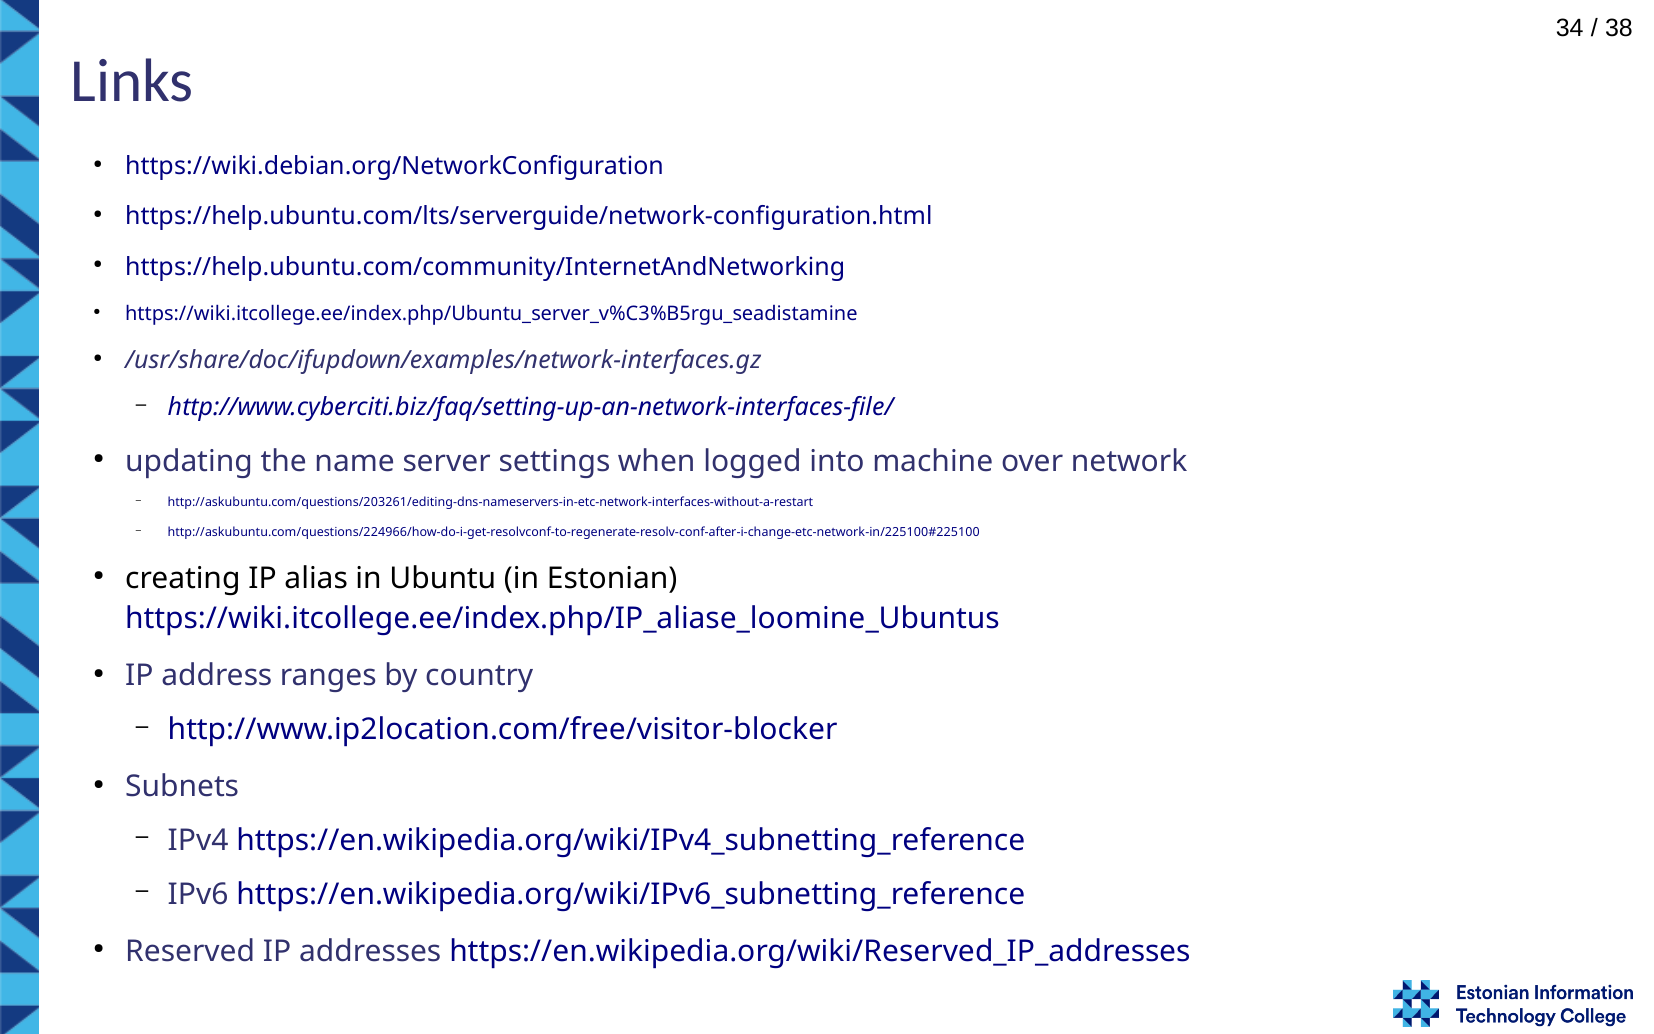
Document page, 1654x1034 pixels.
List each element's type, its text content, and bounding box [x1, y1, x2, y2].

picture [1393, 980, 1633, 1027]
title Links [70, 41, 1630, 130]
list https://wiki.debian.org/NetworkConfiguration https://help.ubuntu.com/lts/serverguide/network-configuration.html https://help.ubuntu.com/community/InternetAndNetworking https://wiki.itcollege.ee/index.php/Ubuntu_server_v%C3%B5rgu_seadistamine /usr/share/doc/ifupdown/examples/network-interfaces.gz http://www.cyberciti.biz/faq/setting-up-an-network-interfaces-file/ updating the name server settings when logged into machine over network http://askubuntu.com/questions/203261/editing-dns-nameservers-in-etc-network-interfaces-without-a-restart http://askubuntu.com/questions/224966/how-do-i-get-resolvconf-to-regenerate-resolv-conf-after-i-change-etc-network-in/225100#225100 creating IP alias in Ubuntu (in Estonian) https://wiki.itcollege.ee/index.php/IP_aliase_loomine_Ubuntus IP address ranges by country http://www.ip2location.com/free/visitor-blocker Subnets IPv4 https://en.wikipedia.org/wiki/IPv4_subnetting_reference IPv6 https://en.wikipedia.org/wiki/IPv6_subnetting_reference Reserved IP addresses https://en.wikipedia.org/wiki/Reserved_IP_addresses [82, 147, 1625, 975]
